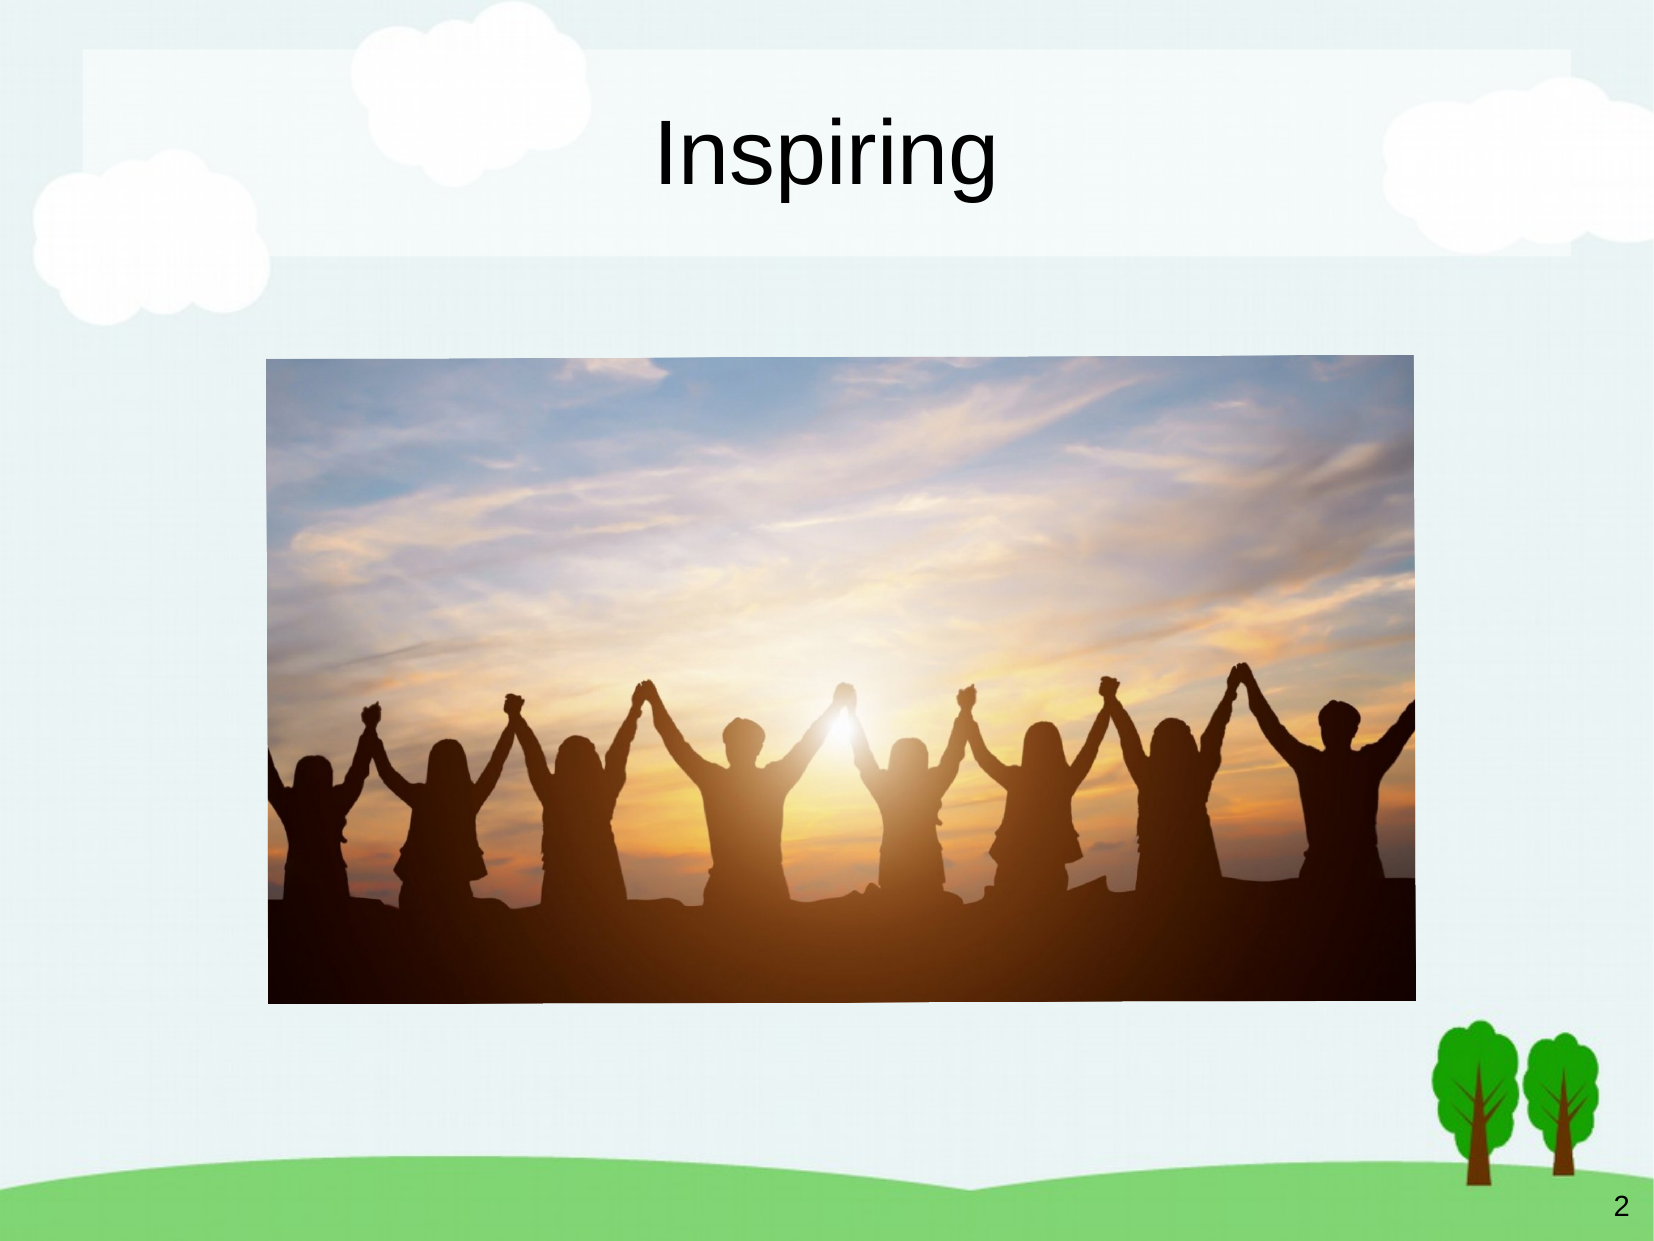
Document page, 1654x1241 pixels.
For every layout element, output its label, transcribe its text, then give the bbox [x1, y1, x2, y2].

picture [0, 0, 1654, 1241]
title Inspiring [82, 49, 1571, 257]
